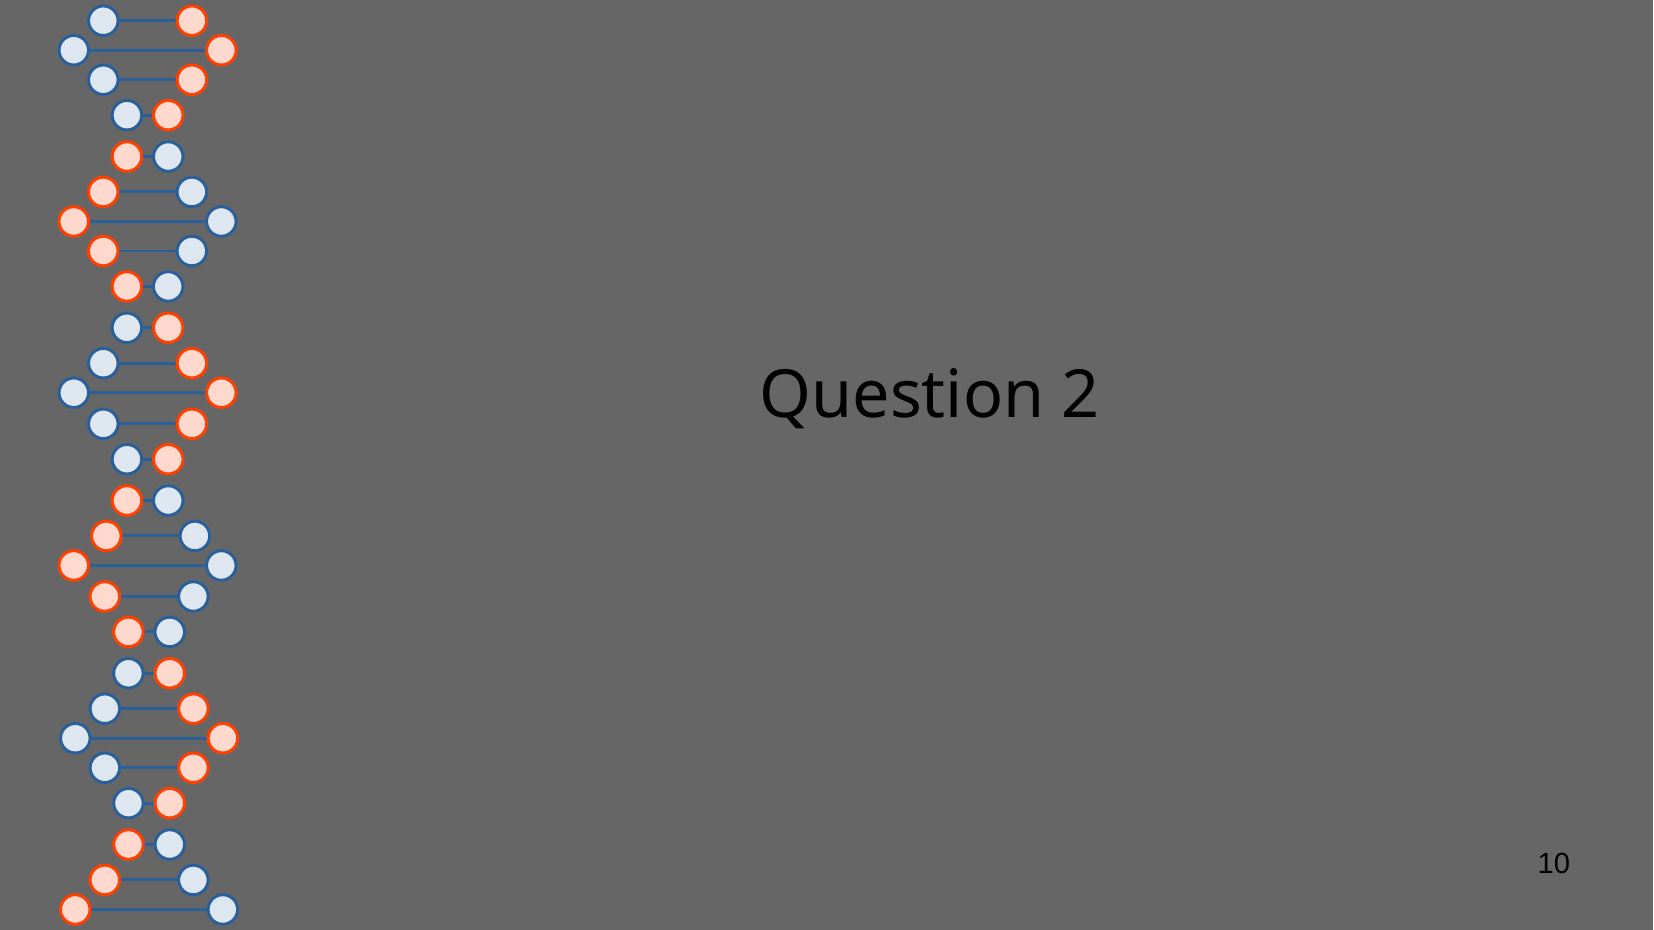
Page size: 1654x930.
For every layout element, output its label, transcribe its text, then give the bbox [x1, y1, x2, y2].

subtitle Question 2 [265, 35, 1594, 748]
